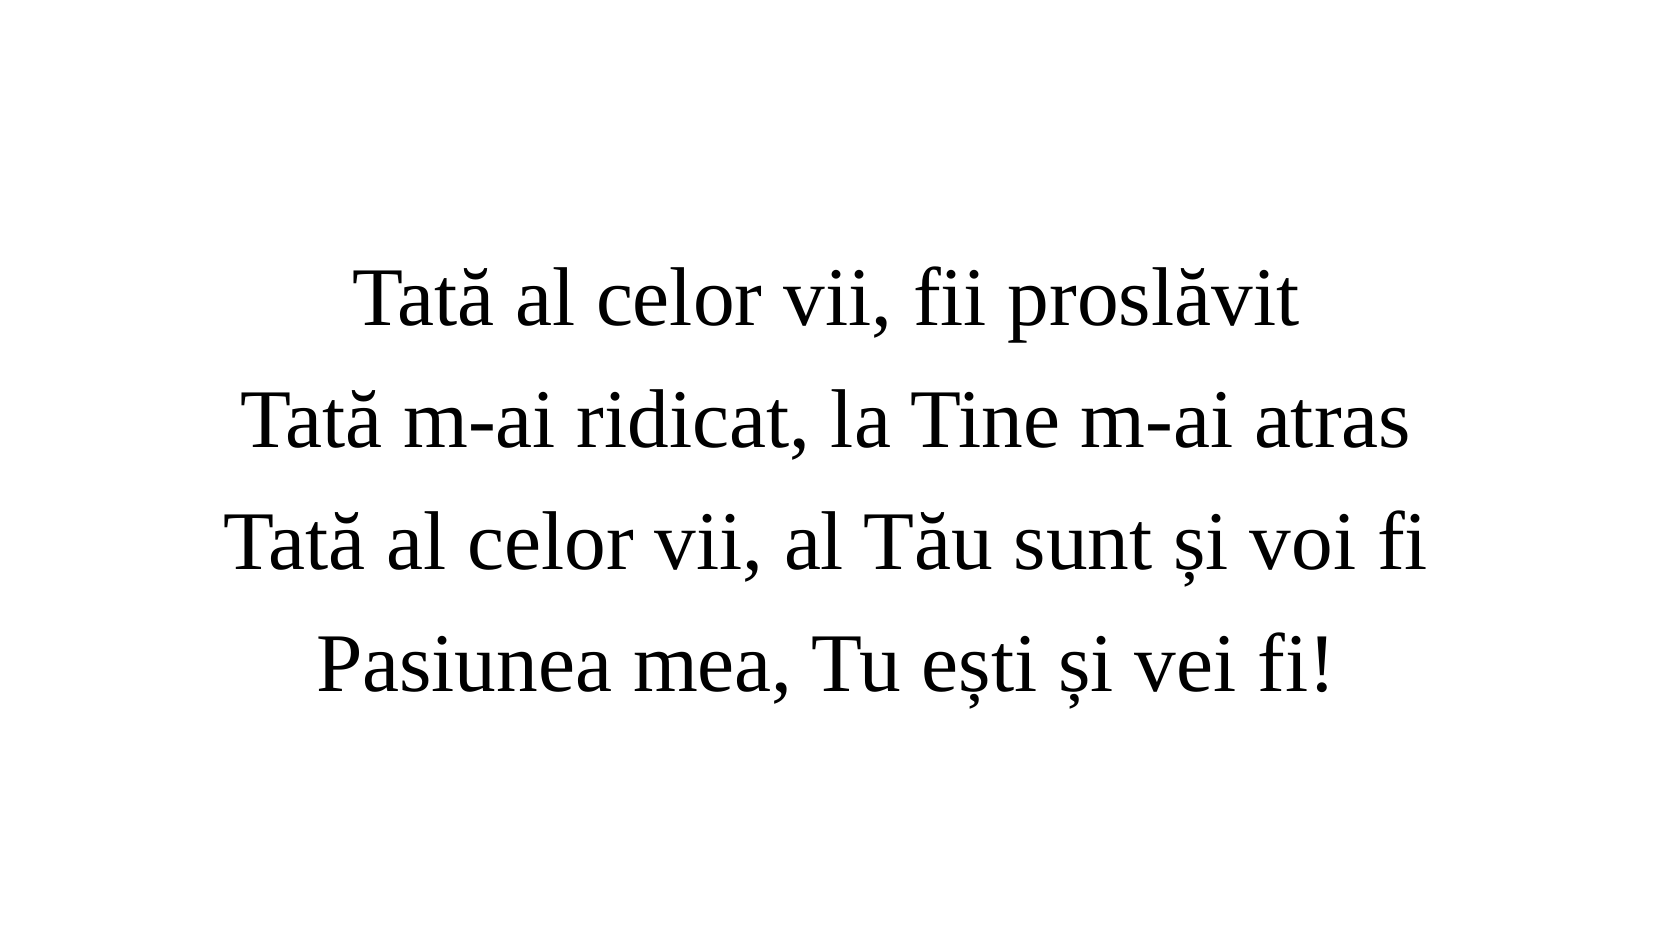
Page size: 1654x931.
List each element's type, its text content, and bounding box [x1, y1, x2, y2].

subtitle Tată al celor vii, fii proslăvit Tată m-ai ridicat, la Tine m-ai atras Tată al celor vii, al Tău sunt și voi fi Pasiunea mea, Tu ești și vei fi! [165, 238, 1489, 713]
